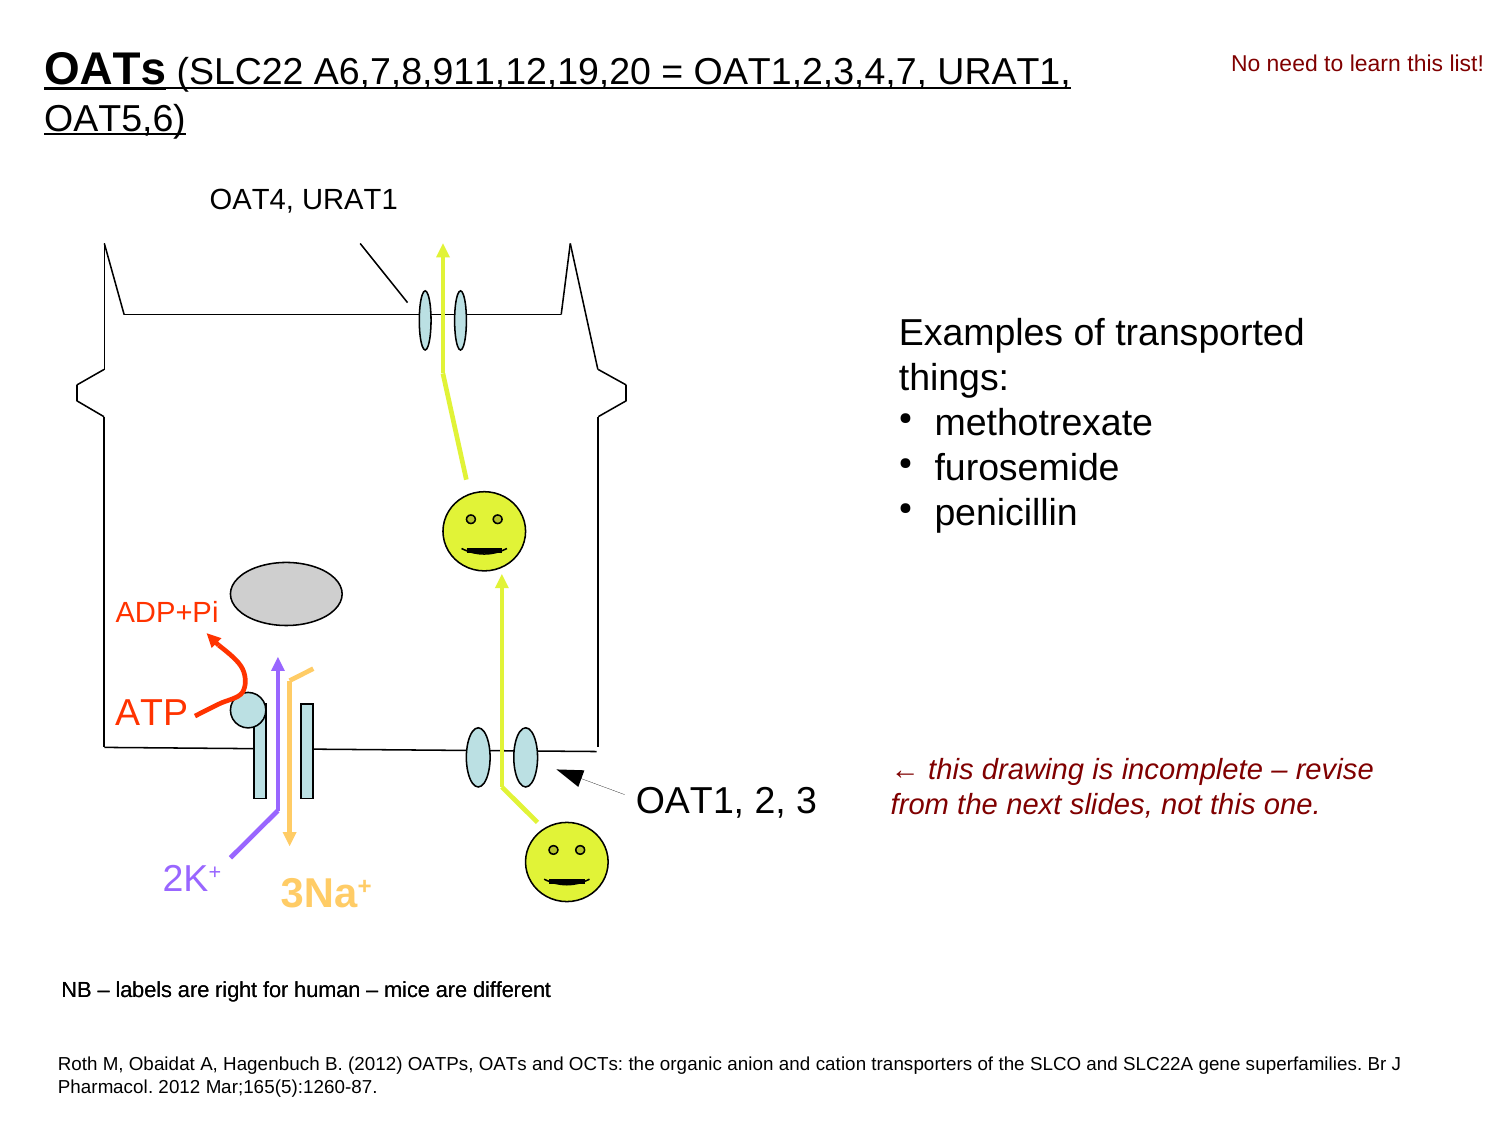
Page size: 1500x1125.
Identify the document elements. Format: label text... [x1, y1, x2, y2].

text_box 2K+ [147, 846, 243, 907]
text_box [419, 290, 432, 351]
text_box [466, 727, 491, 787]
text_box OAT1, 2, 3 [621, 768, 881, 829]
text_box No need to learn this list! [1216, 40, 1500, 83]
text_box [513, 727, 538, 787]
text_box [525, 822, 609, 902]
text_box OAT4, URAT1 [194, 172, 420, 224]
text_box [454, 290, 467, 351]
text_box Examples of transported things: methotrexate furosemide penicillin [884, 300, 1385, 541]
text_box 3Na+ [265, 857, 408, 924]
text_box ATP [100, 680, 219, 742]
text_box [442, 491, 526, 571]
text_box OATs (SLC22 A6,7,8,911,12,19,20 = OAT1,2,3,4,7, URAT1, OAT5,6) [29, 31, 1235, 147]
text_box [232, 562, 343, 626]
text_box [230, 692, 276, 799]
text_box ADP+Pi [100, 586, 234, 637]
text_box [280, 727, 287, 776]
text_box NB – labels are right for human – mice are different [46, 968, 900, 1010]
text_box [292, 704, 313, 799]
text_box ← this drawing is incomplete – revise from the next slides, not this one. [875, 743, 1448, 828]
text_box Roth M, Obaidat A, Hagenbuch B. (2012) OATPs, OATs and OCTs: the organic anion and cation transporters of the SLCO and SLC22A gene superfamilies. Br J Pharmacol. 2012 Mar;165(5):1260-87. [43, 1044, 1465, 1105]
